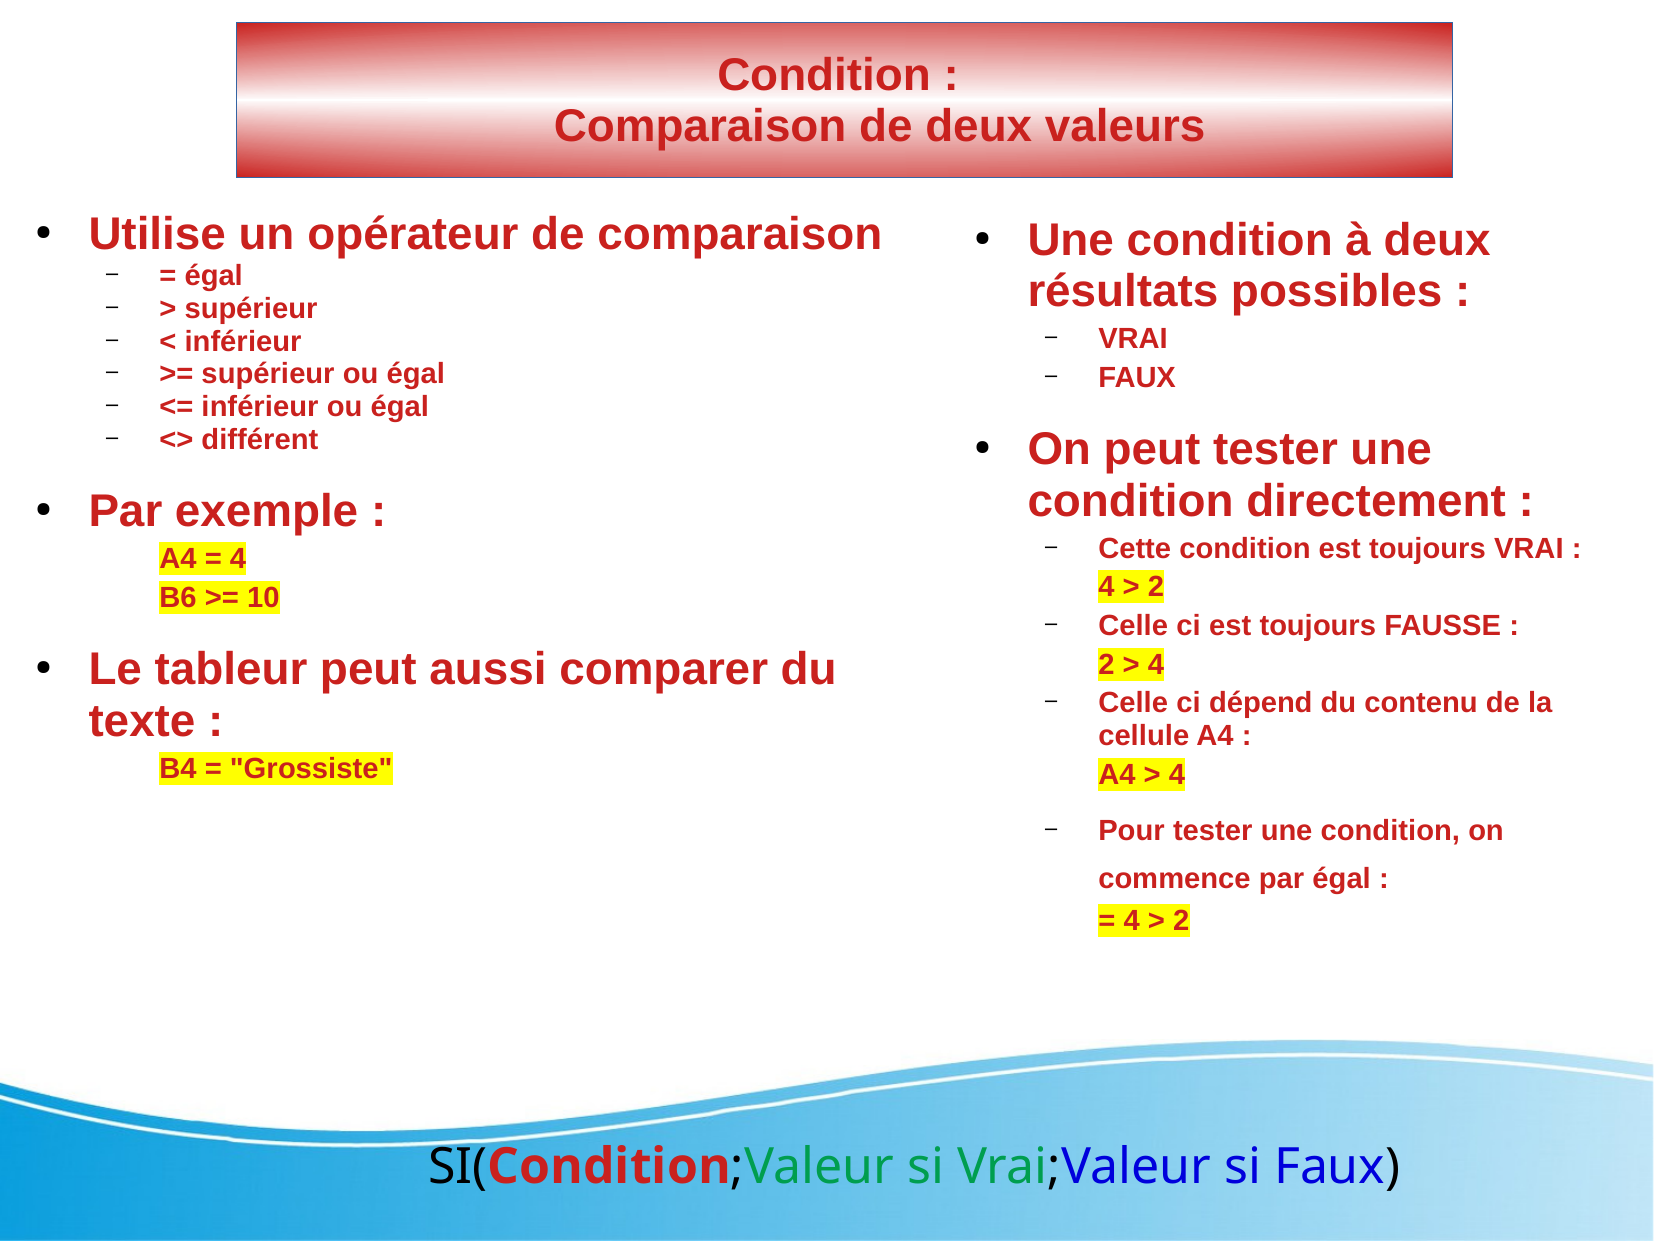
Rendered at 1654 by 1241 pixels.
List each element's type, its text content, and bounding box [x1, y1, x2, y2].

list Une condition à deux résultats possibles : VRAI FAUX On peut tester une condition directement : Cette condition est toujours VRAI : 4 > 2 Celle ci est toujours FAUSSE : 2 > 4 Celle ci dépend du contenu de la cellule A4 : A4 > 4 Pour tester une condition, on commence par égal : = 4 > 2 [956, 213, 1619, 934]
text_box Condition : Comparaison de deux valeurs [236, 22, 1453, 178]
list Utilise un opérateur de comparaison = égal > supérieur < inférieur >= supérieur ou égal <= inférieur ou égal <> différent Par exemple : A4 = 4 B6 >= 10 Le tableur peut aussi comparer du texte : B4 = "Grossiste" [17, 207, 904, 928]
text_box SI(Condition;Valeur si Vrai;Valeur si Faux) [413, 1122, 1654, 1205]
picture [0, 1039, 1654, 1241]
